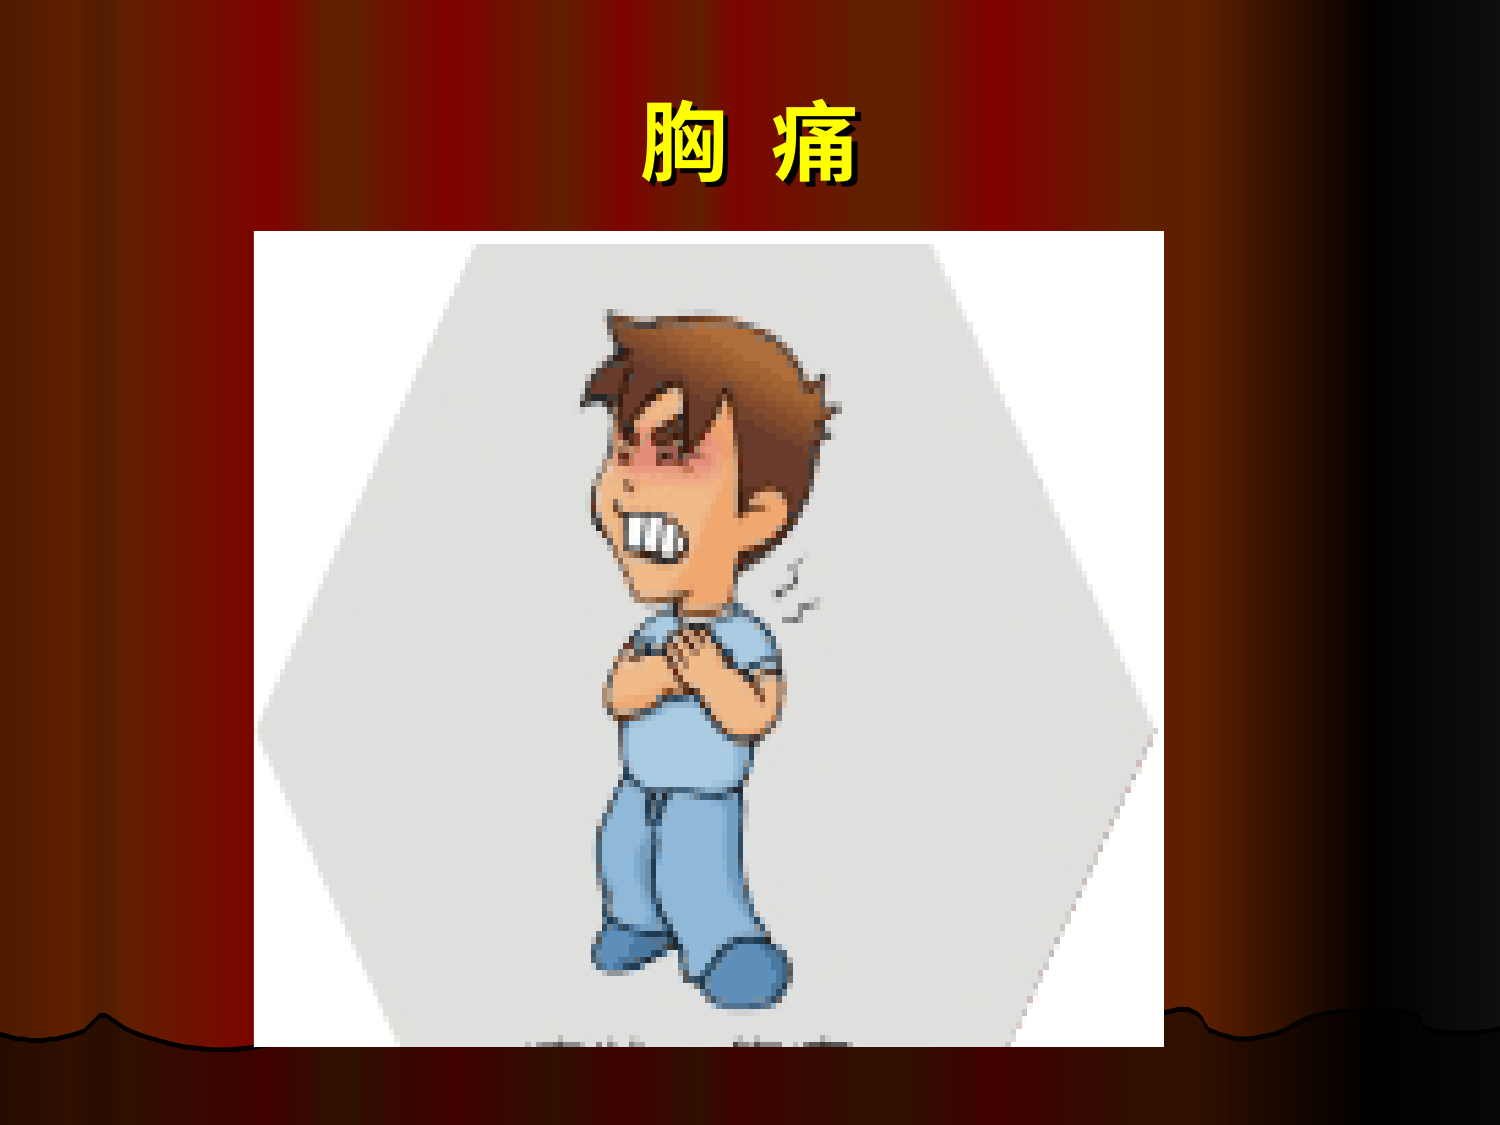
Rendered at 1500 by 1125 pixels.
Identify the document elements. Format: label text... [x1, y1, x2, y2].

title 胸 痛 [75, 45, 1426, 233]
picture [253, 231, 1164, 1047]
